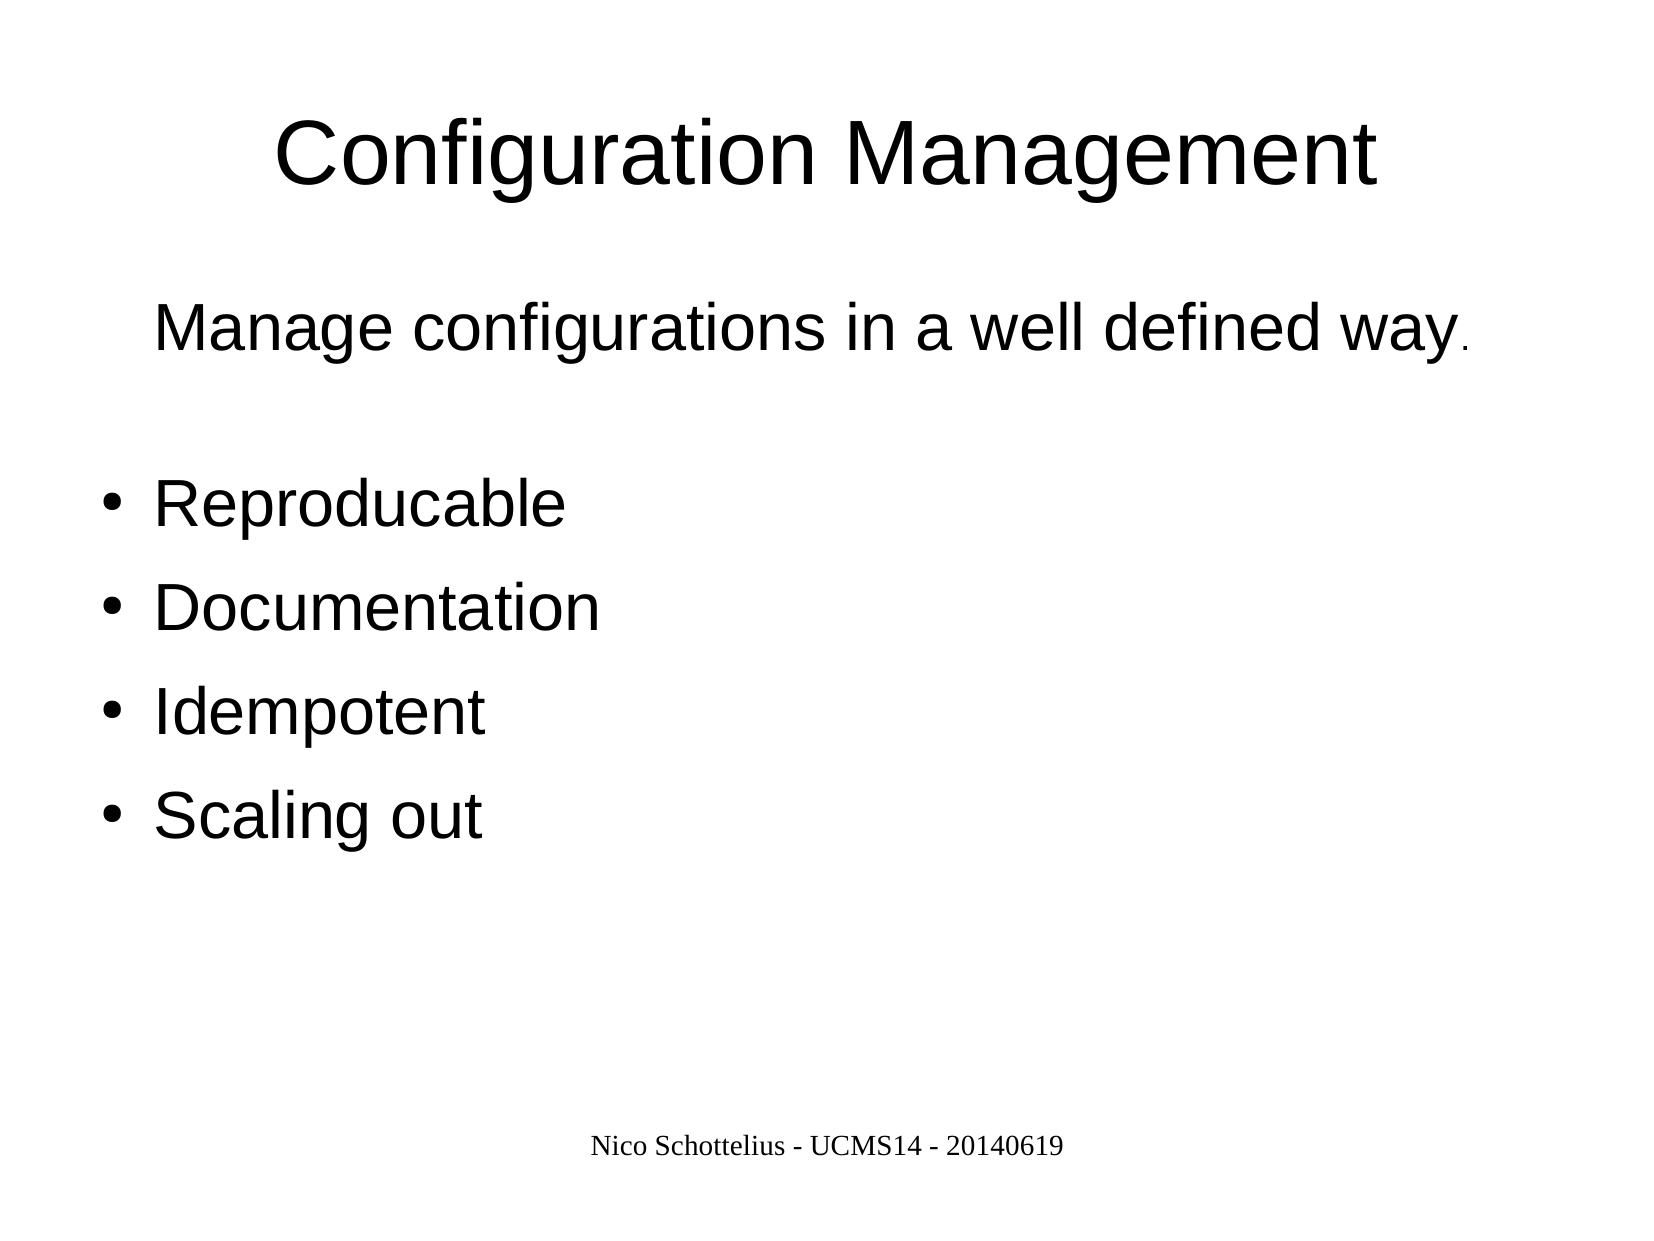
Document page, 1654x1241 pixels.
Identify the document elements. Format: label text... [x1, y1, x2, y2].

title Configuration Management [82, 49, 1571, 257]
list Manage configurations in a well defined way. Reproducable Documentation Idempotent Scaling out [82, 290, 1538, 977]
